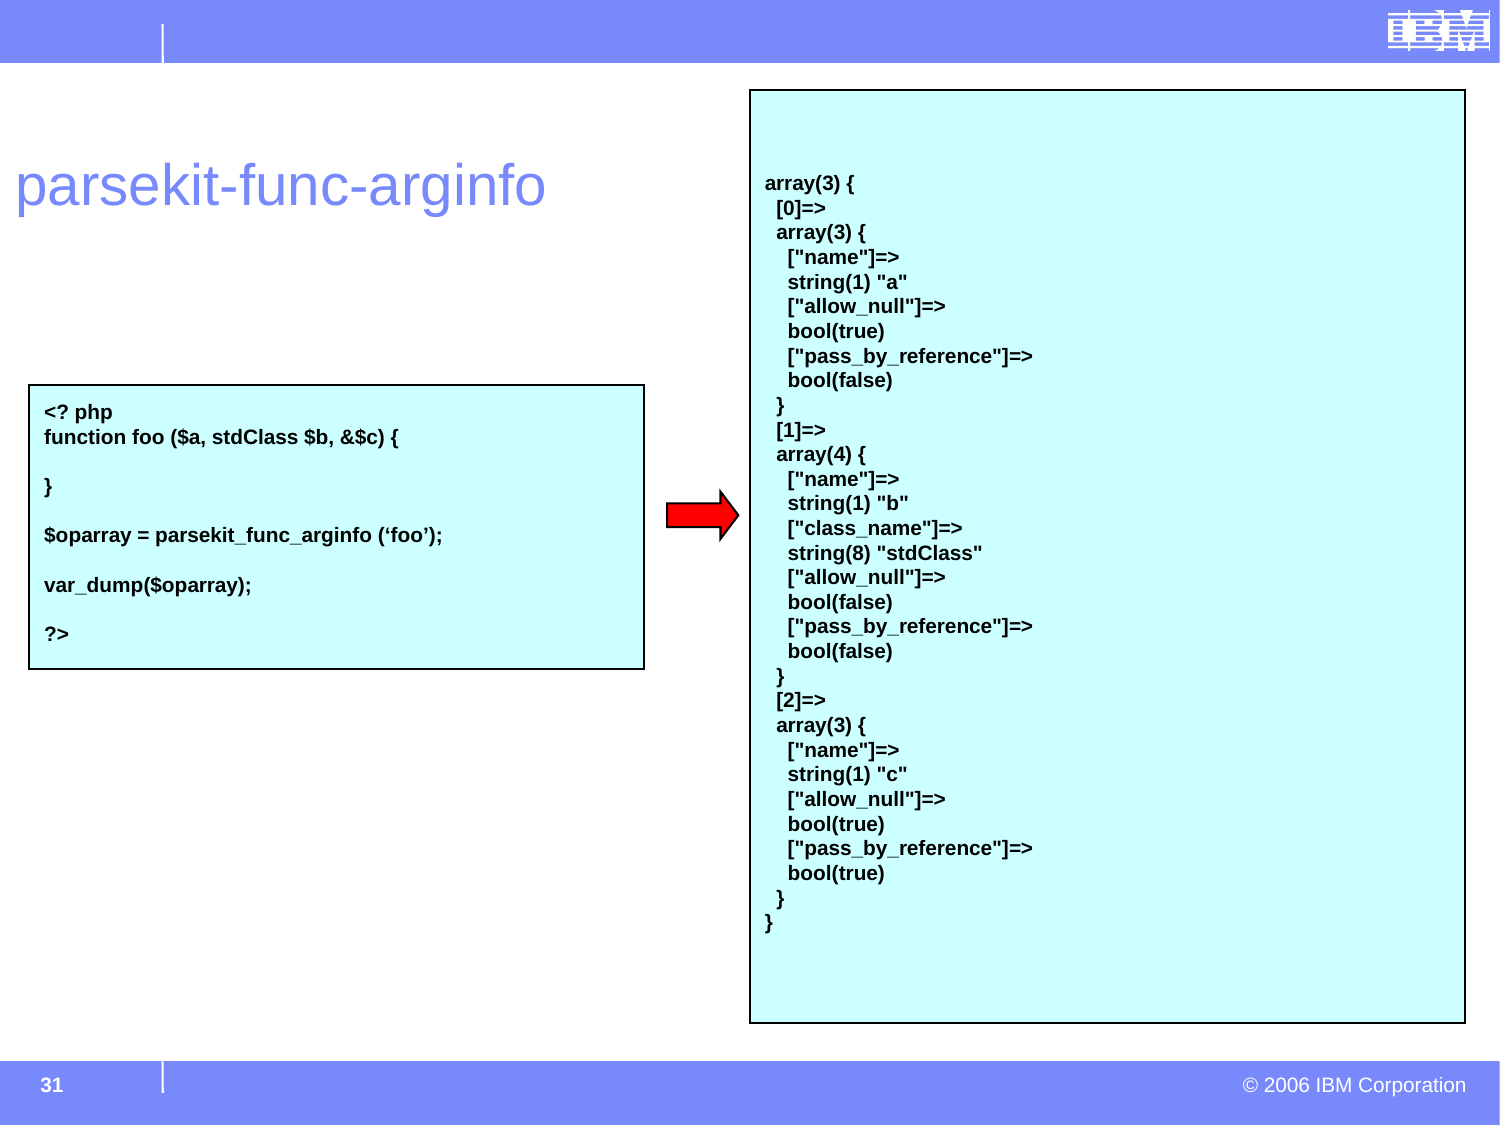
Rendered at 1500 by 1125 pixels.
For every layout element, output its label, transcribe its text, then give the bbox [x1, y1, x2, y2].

text_box parsekit-func-arginfo [0, 142, 749, 225]
text_box <? php function foo ($a, stdClass $b, &$c) { } $oparray = parsekit_func_arginfo (‘foo’); var_dump($oparray); ?> [29, 385, 644, 669]
text_box array(3) { [0]=> array(3) { ["name"]=> string(1) "a" ["allow_null"]=> bool(true)‏ ["pass_by_reference"]=> bool(false)‏ } [1]=> array(4) { ["name"]=> string(1) "b" ["class_name"]=> string(8) "stdClass" ["allow_null"]=> bool(false)‏ ["pass_by_reference"]=> bool(false)‏ } [2]=> array(3) { ["name"]=> string(1) "c" ["allow_null"]=> bool(true)‏ ["pass_by_reference"]=> bool(true)‏ } } [749, 90, 1465, 1024]
text_box [667, 491, 739, 539]
